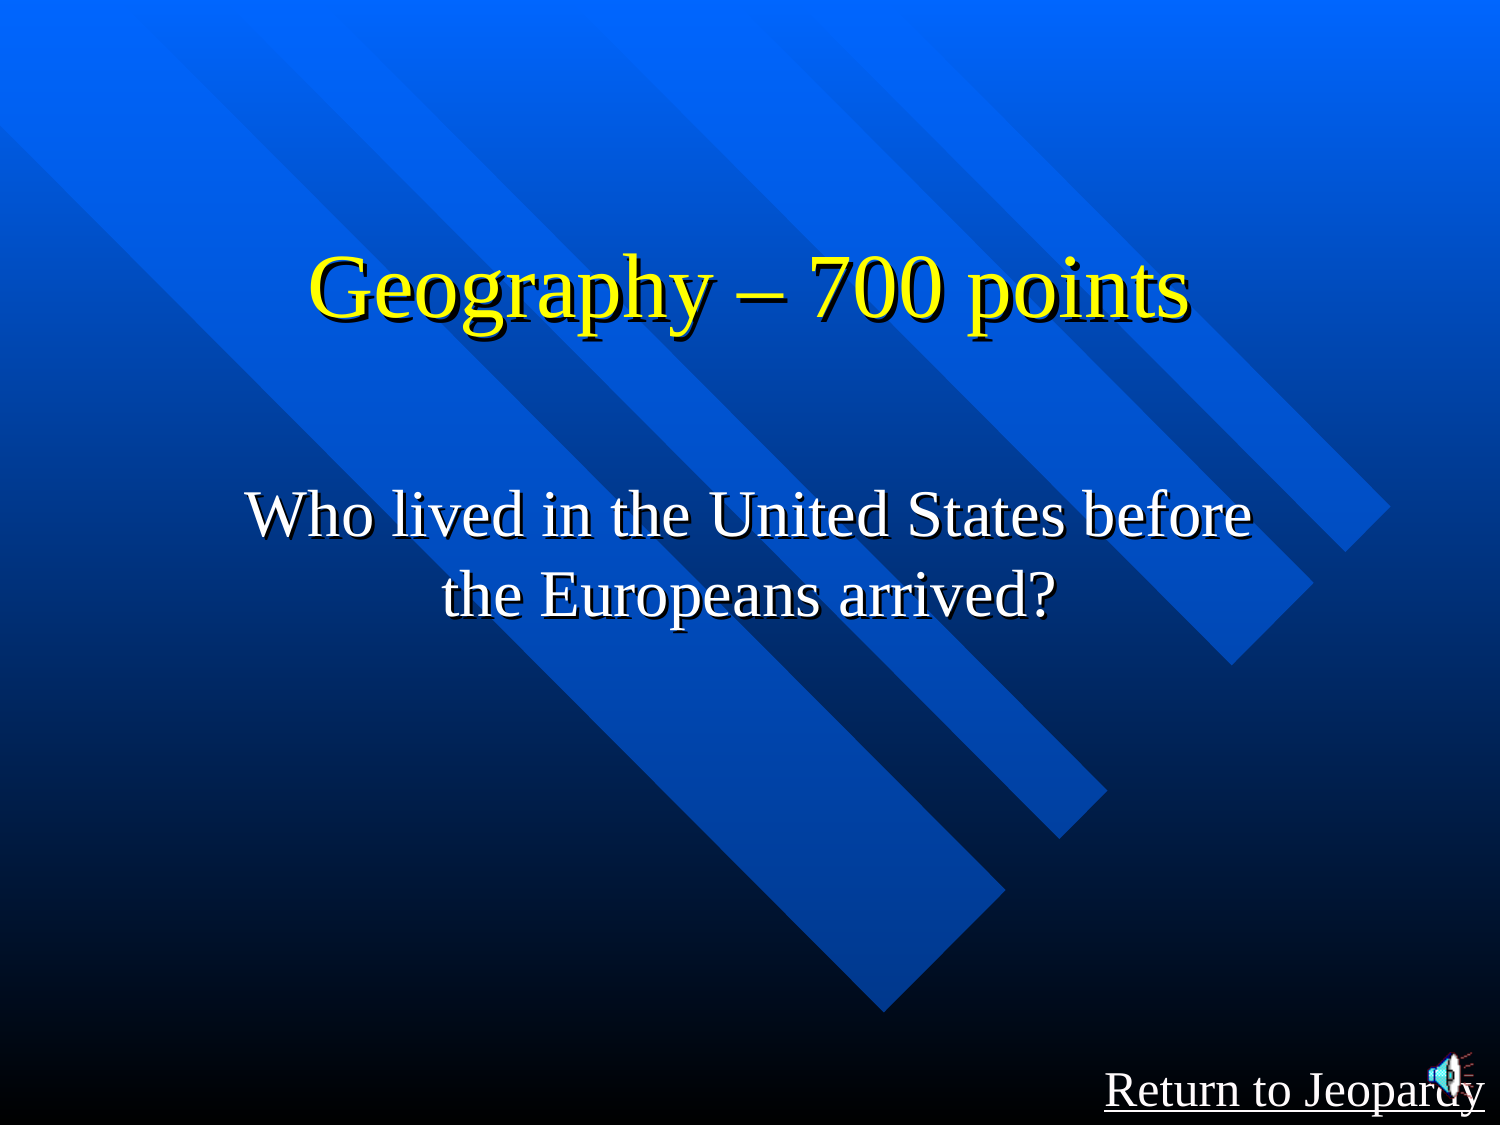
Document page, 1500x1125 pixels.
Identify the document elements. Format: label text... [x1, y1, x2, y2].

picture [1426, 1051, 1477, 1102]
text_box Return to Jeopardy [1089, 1048, 1500, 1125]
title Geography – 700 points [112, 187, 1388, 375]
subtitle Who lived in the United States before the Europeans arrived? [225, 462, 1276, 751]
